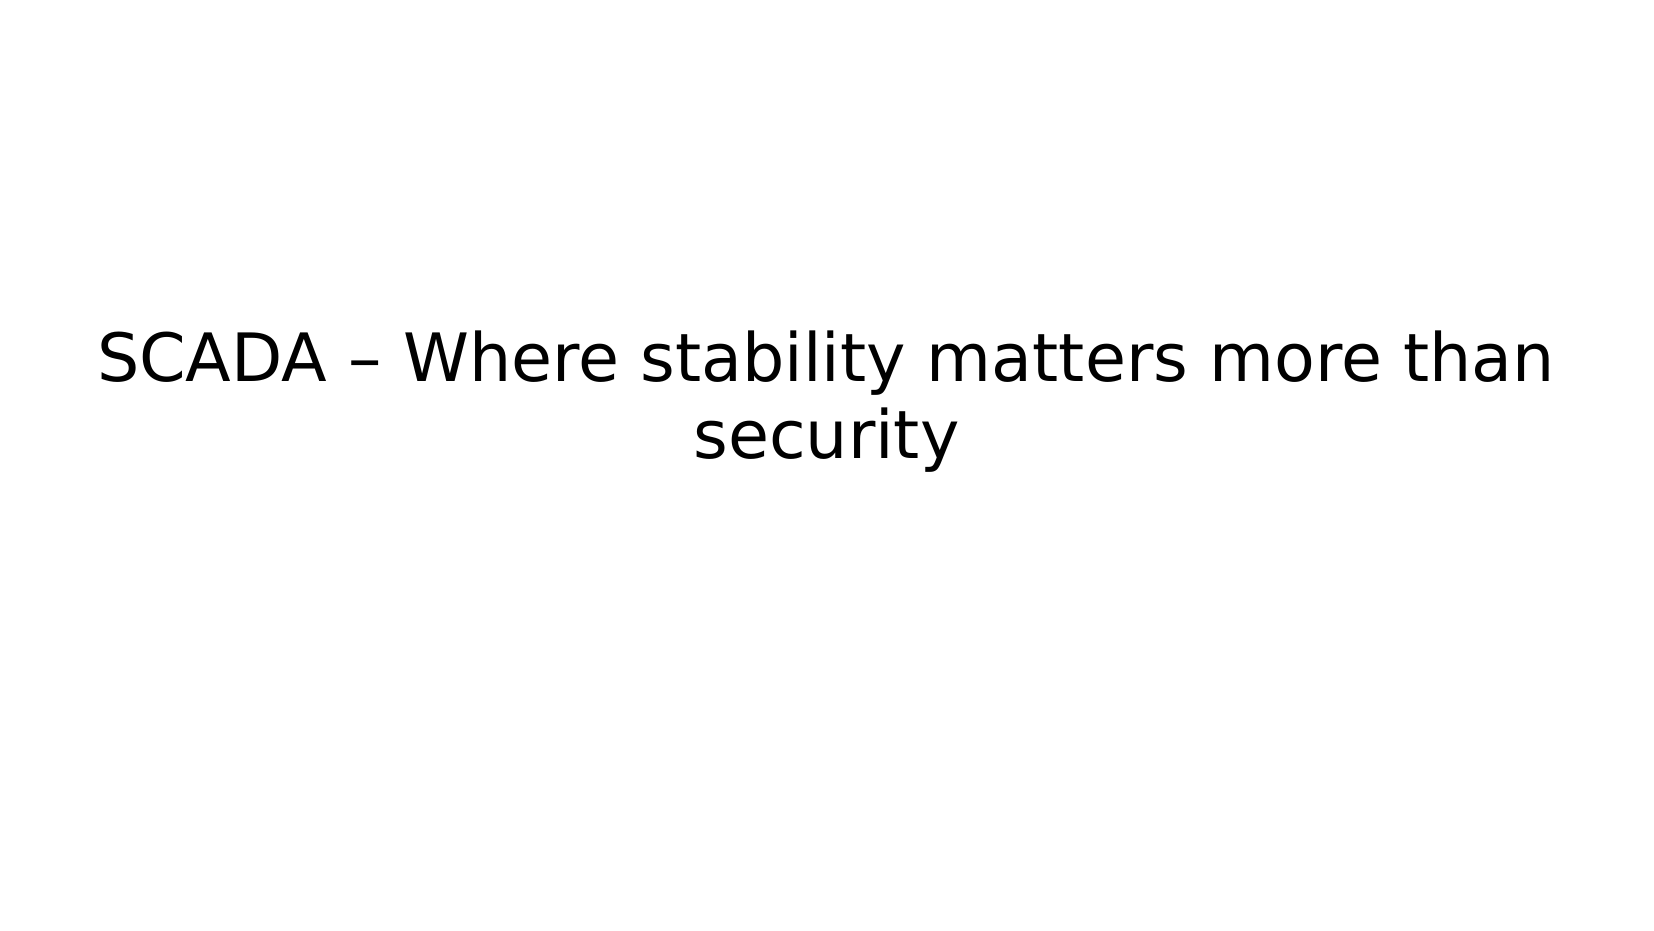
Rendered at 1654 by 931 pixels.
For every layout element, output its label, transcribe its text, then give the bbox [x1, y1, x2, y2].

subtitle SCADA – Where stability matters more than security [82, 37, 1571, 757]
